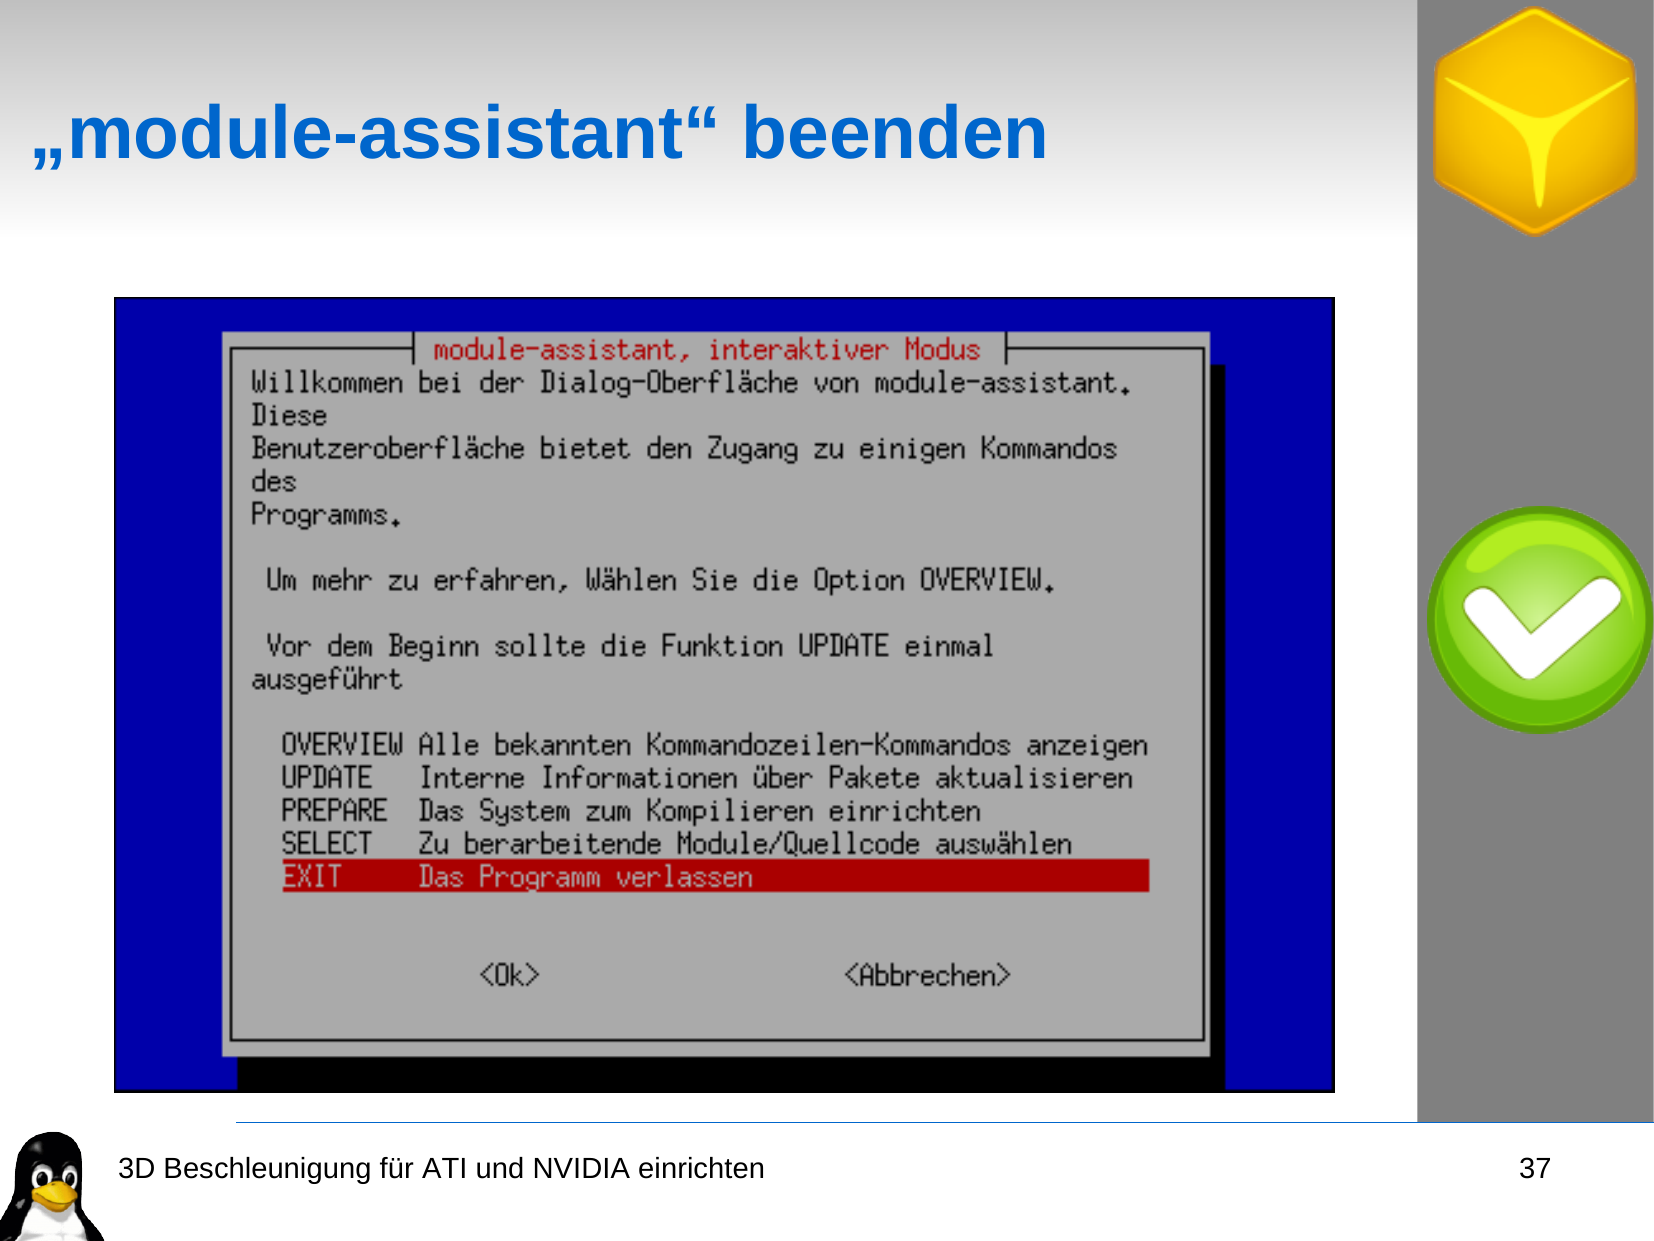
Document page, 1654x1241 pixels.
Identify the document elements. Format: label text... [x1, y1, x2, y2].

picture [114, 297, 1335, 1093]
picture [139, 1160, 148, 1176]
picture [1427, 506, 1654, 734]
picture [1433, 6, 1638, 237]
title „module-assistant“ beenden [29, 29, 1388, 237]
picture [0, 1121, 148, 1241]
